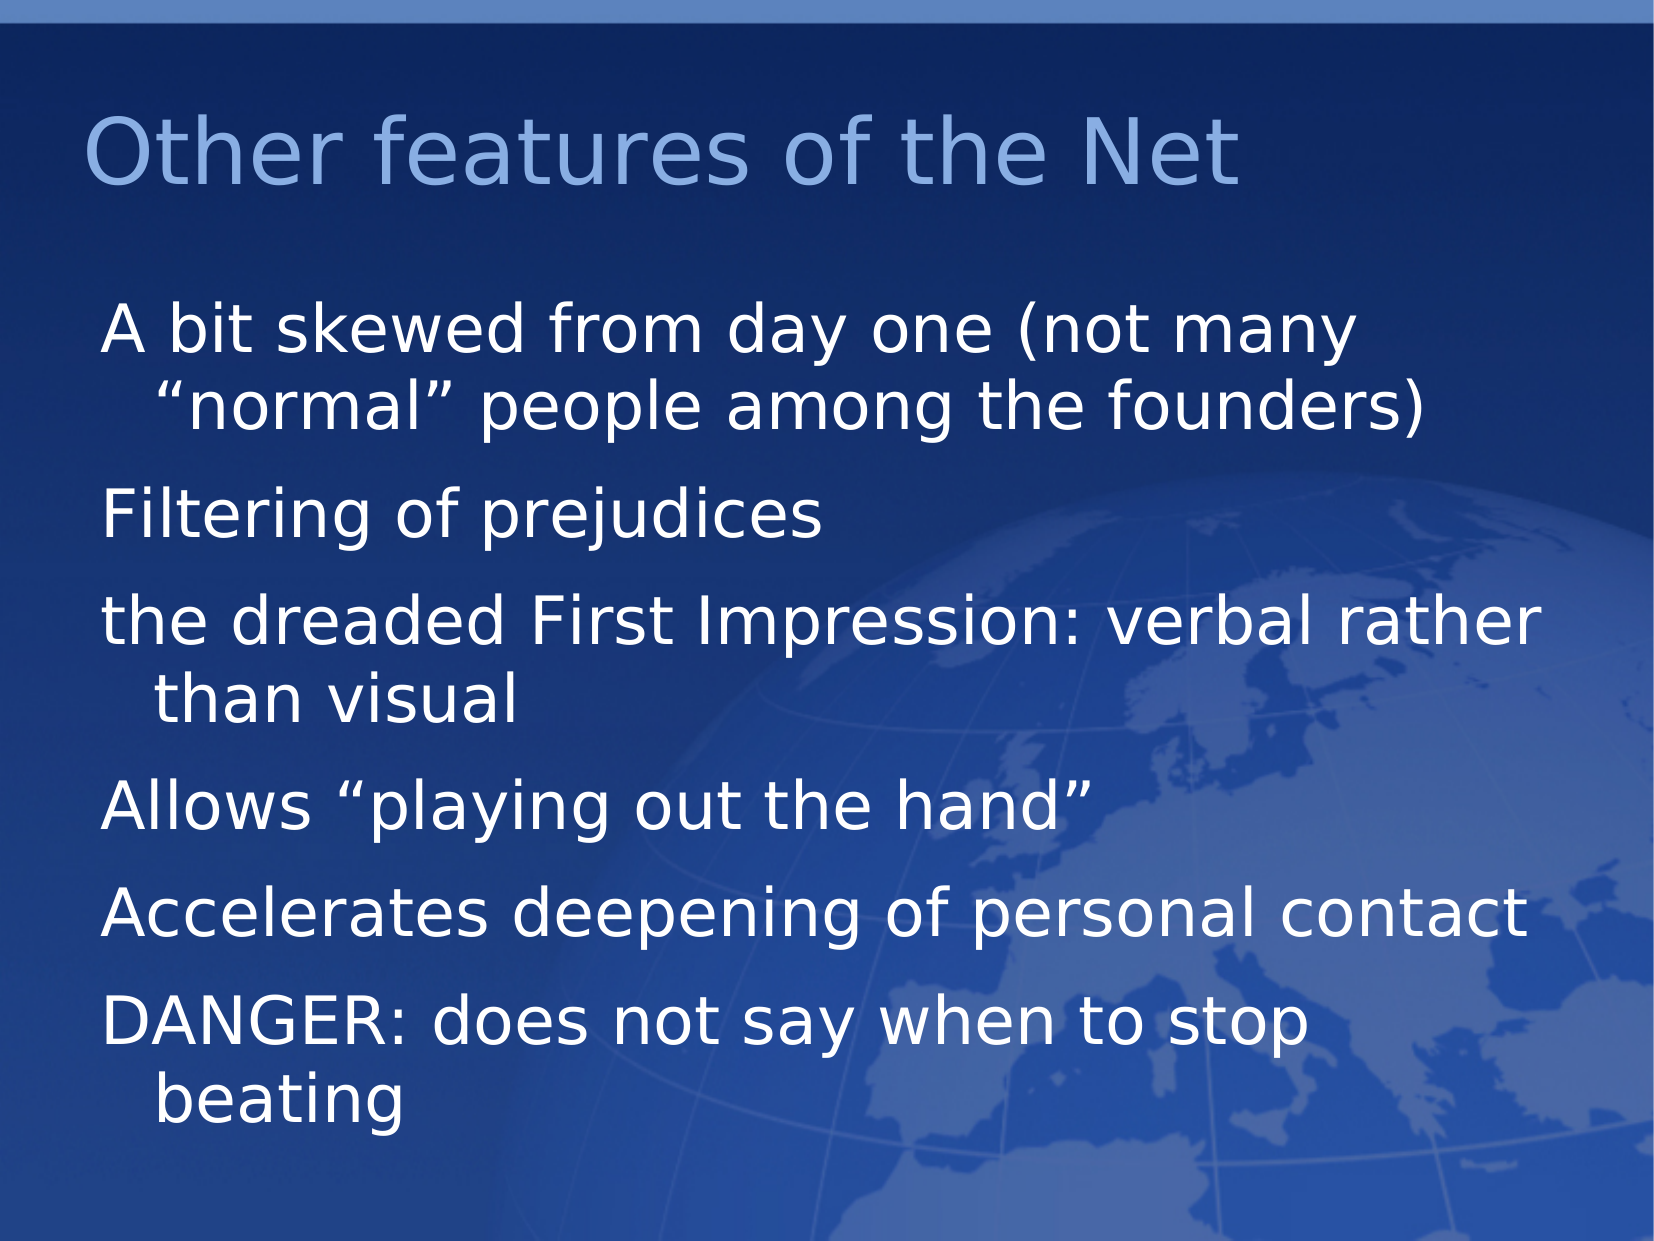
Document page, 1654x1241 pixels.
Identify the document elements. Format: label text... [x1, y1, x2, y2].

list A bit skewed from day one (not many “normal” people among the founders) Filtering of prejudices the dreaded First Impression: verbal rather than visual Allows “playing out the hand” Accelerates deepening of personal contact DANGER: does not say when to stop beating [82, 290, 1571, 1216]
title Other features of the Net [82, 56, 1571, 250]
picture [0, 0, 1654, 1241]
